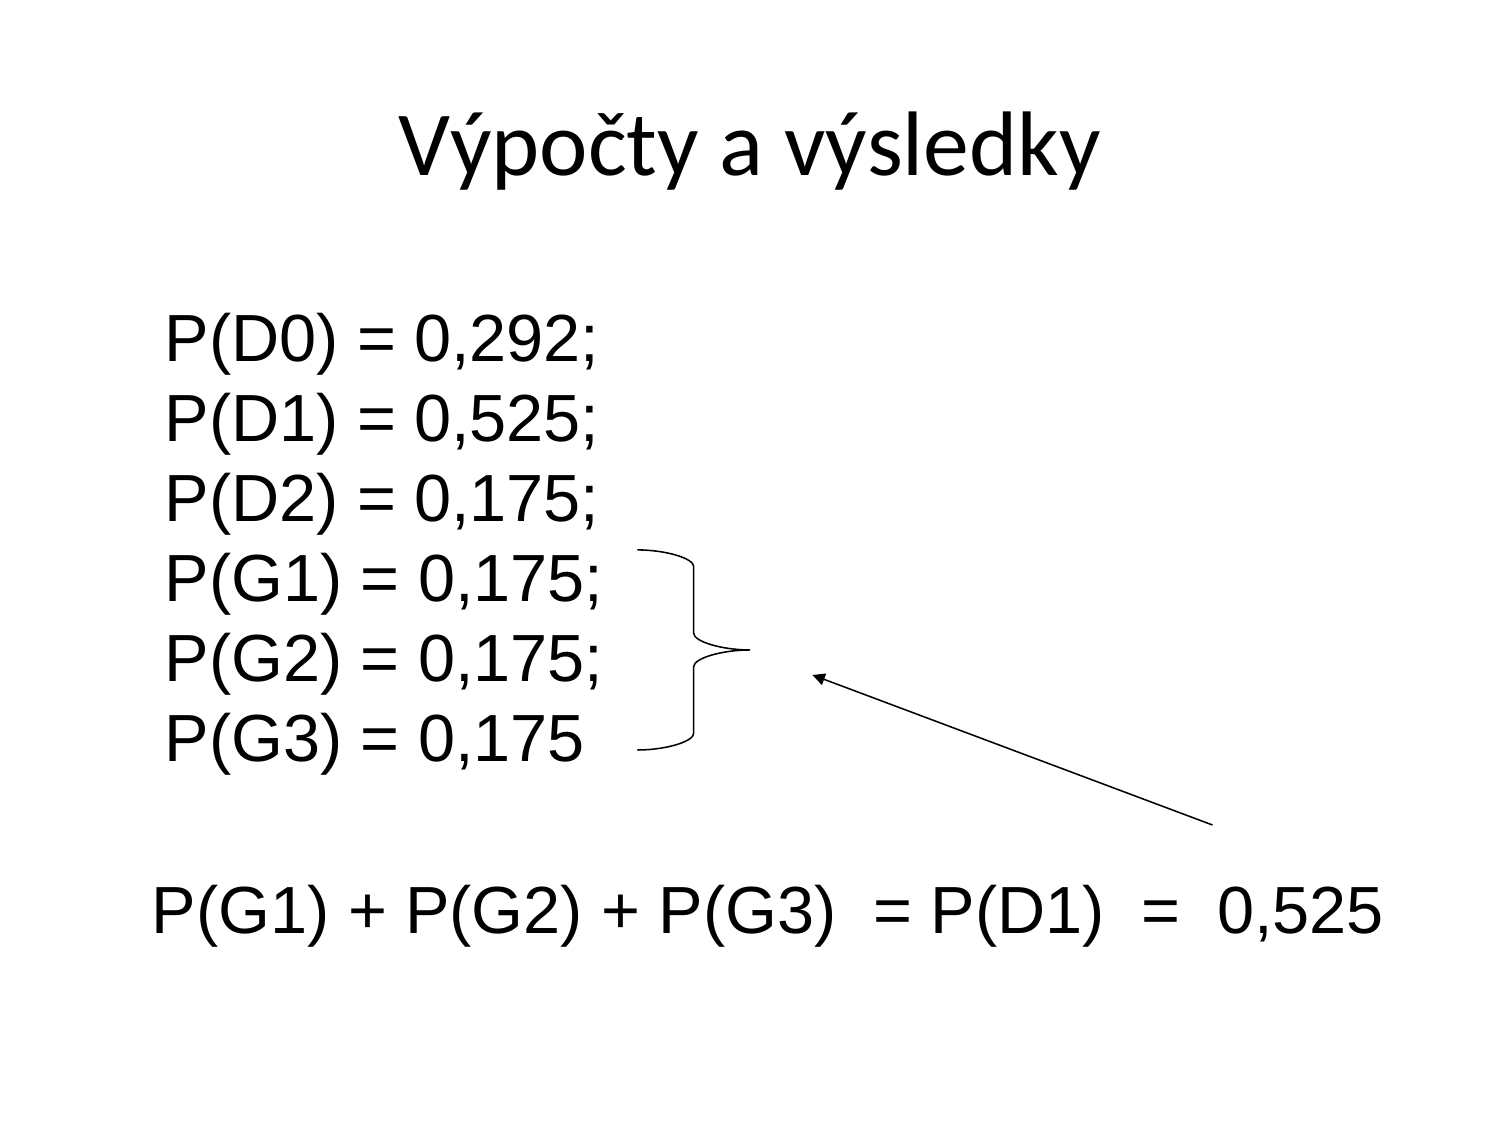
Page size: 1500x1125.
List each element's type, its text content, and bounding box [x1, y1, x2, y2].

text_box P(D0) = 0,292; P(D1) = 0,525; P(D2) = 0,175; P(G1) = 0,175; P(G2) = 0,175; P(G3) = 0,175 [150, 287, 901, 859]
text_box P(G1) + P(G2) + P(G3) = P(D1) = 0,525 [137, 859, 1401, 955]
title Výpočty a výsledky [75, 45, 1426, 233]
